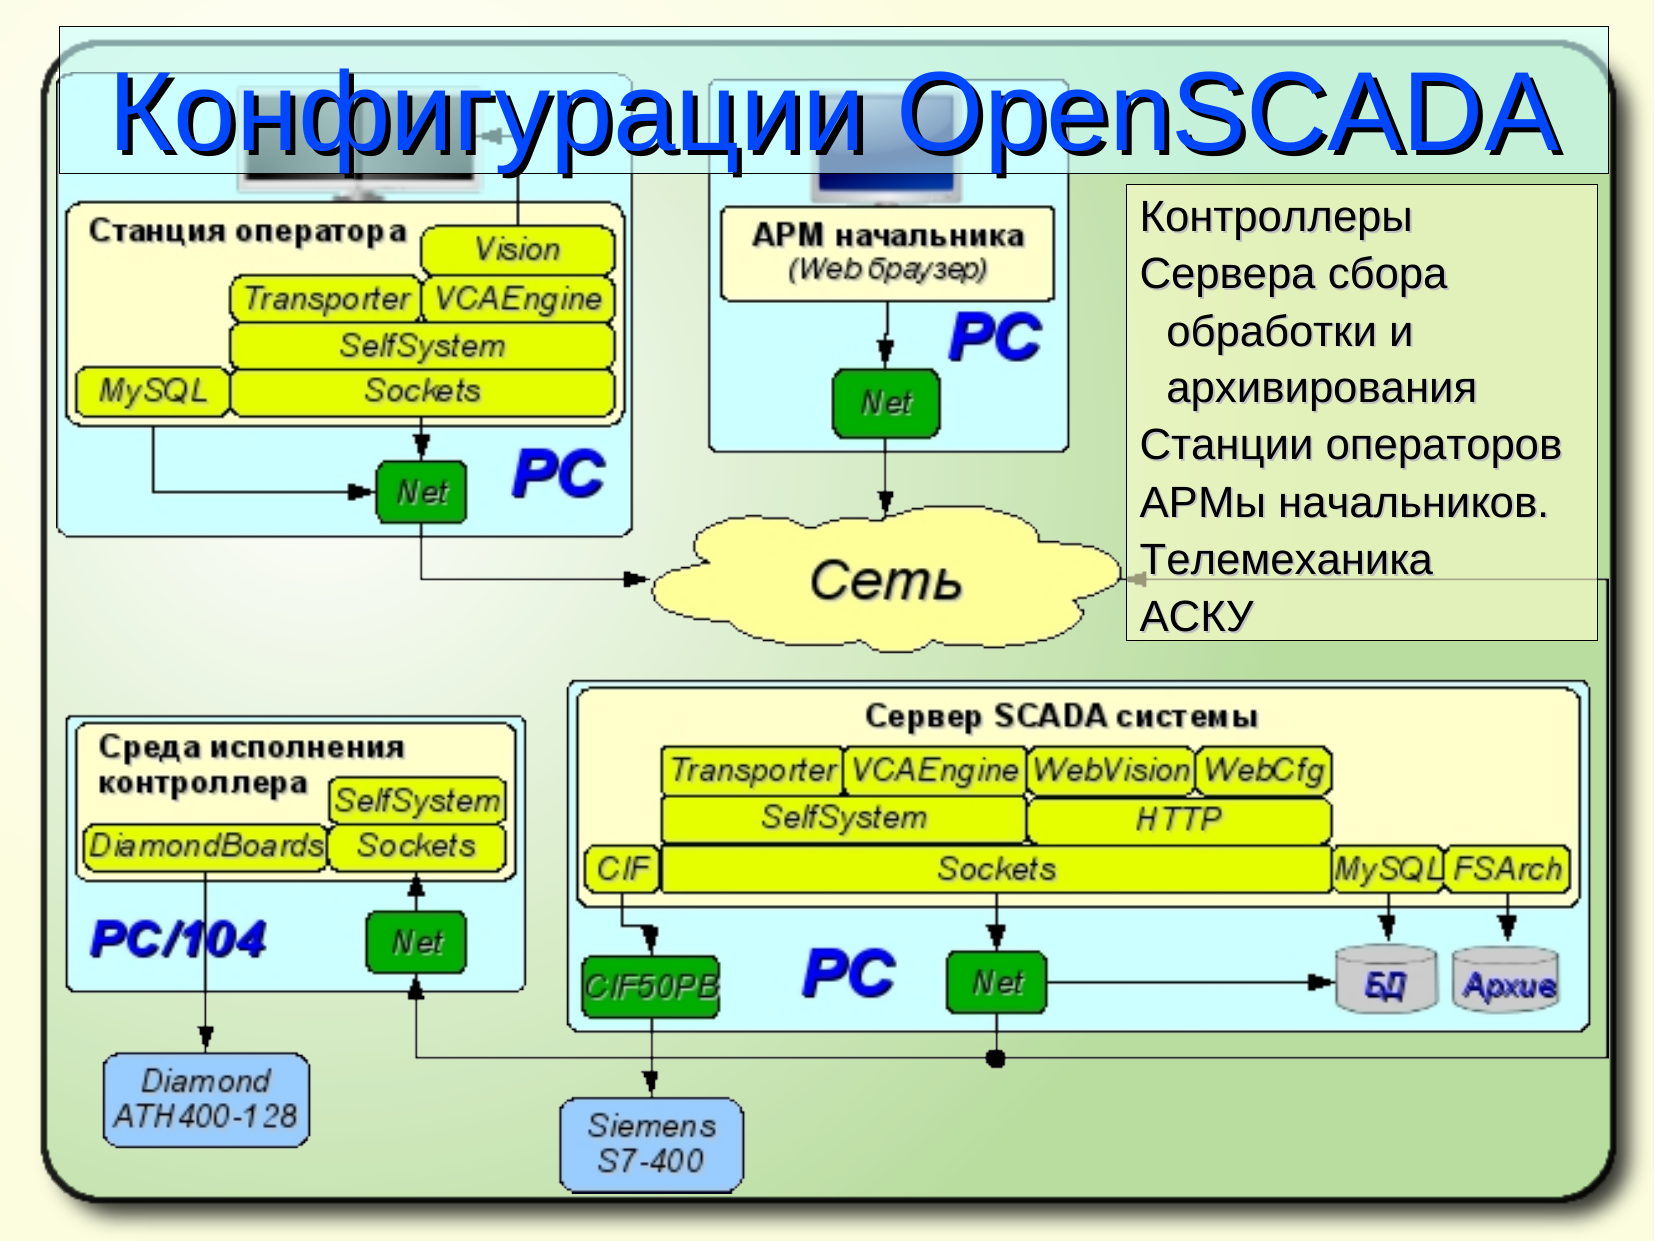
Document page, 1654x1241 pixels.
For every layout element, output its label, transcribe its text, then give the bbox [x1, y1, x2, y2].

title Конфигурации OpenSCADA [59, 37, 1609, 164]
picture [0, 0, 1654, 1241]
list Контроллеры Сервера сбора обработки и архивирования Станции операторов АРМы начальников. Телемеханика АСКУ [1126, 184, 1598, 633]
